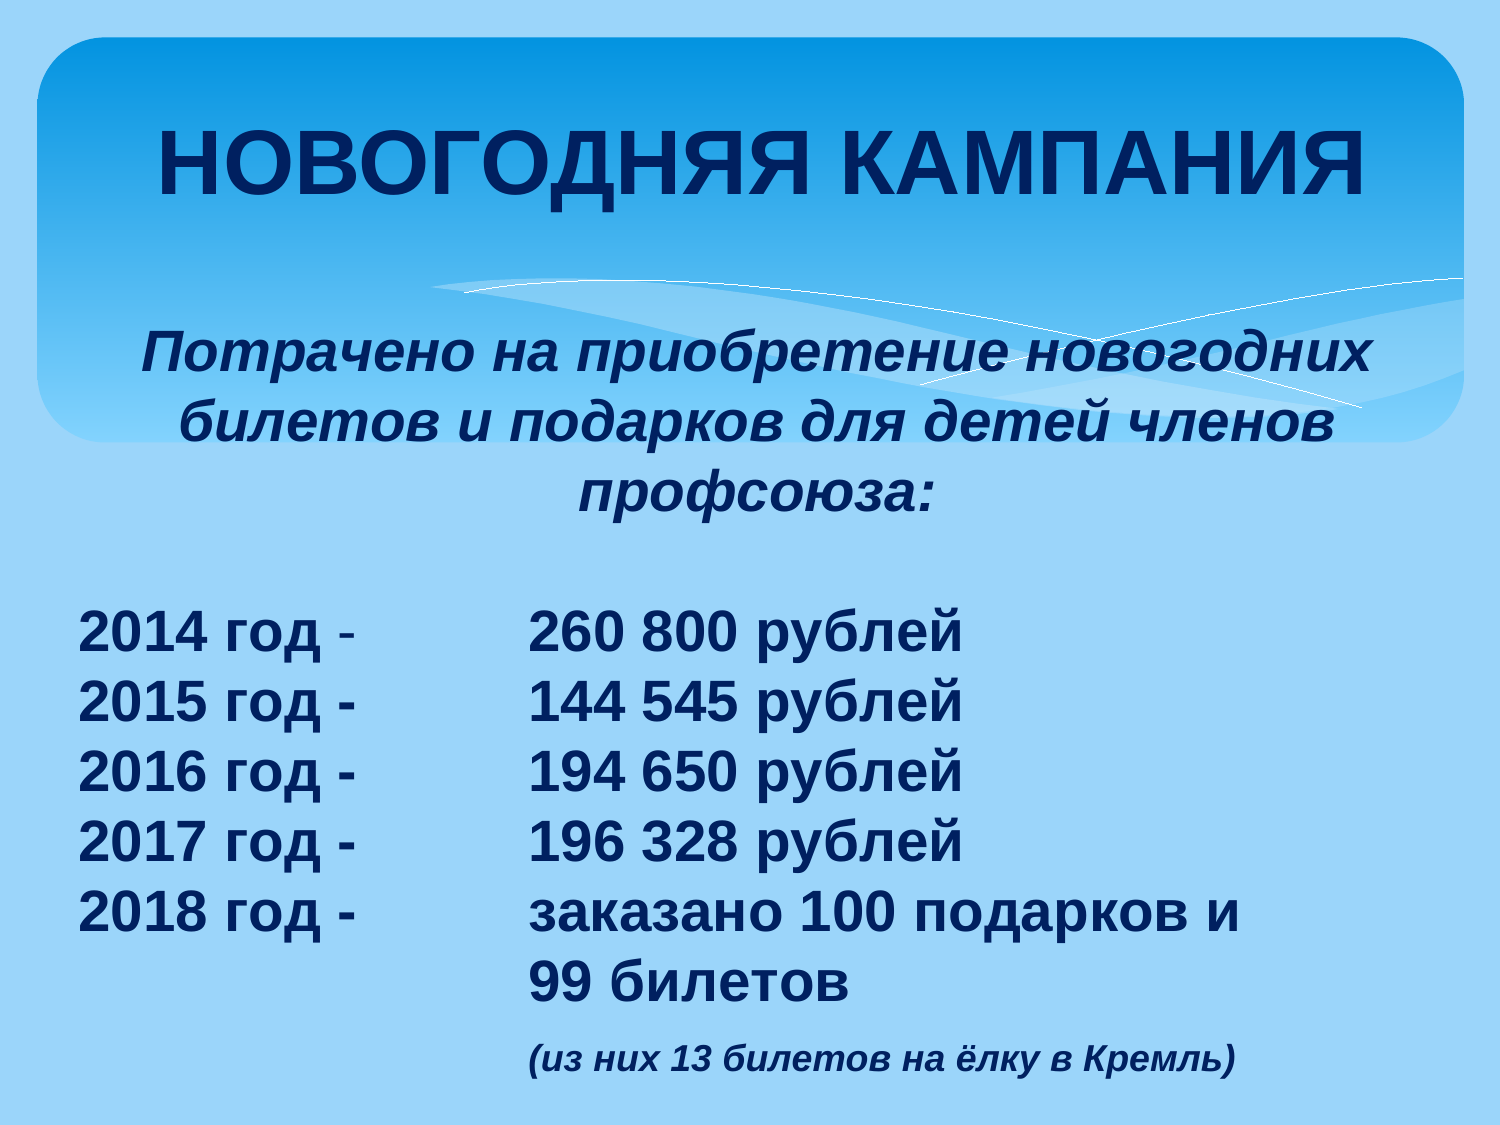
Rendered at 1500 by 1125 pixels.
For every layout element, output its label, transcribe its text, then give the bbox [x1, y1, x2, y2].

text_box Потрачено на приобретение новогодних билетов и подарков для детей членов профсоюза: 2014 год - 260 800 рублей 2015 год - 144 545 рублей 2016 год - 194 650 рублей 2017 год - 196 328 рублей 2018 год - заказано 100 подарков и 99 билетов (из них 13 билетов на ёлку в Кремль) [60, 302, 1455, 1094]
title НОВОГОДНЯЯ КАМПАНИЯ [75, 55, 1426, 261]
